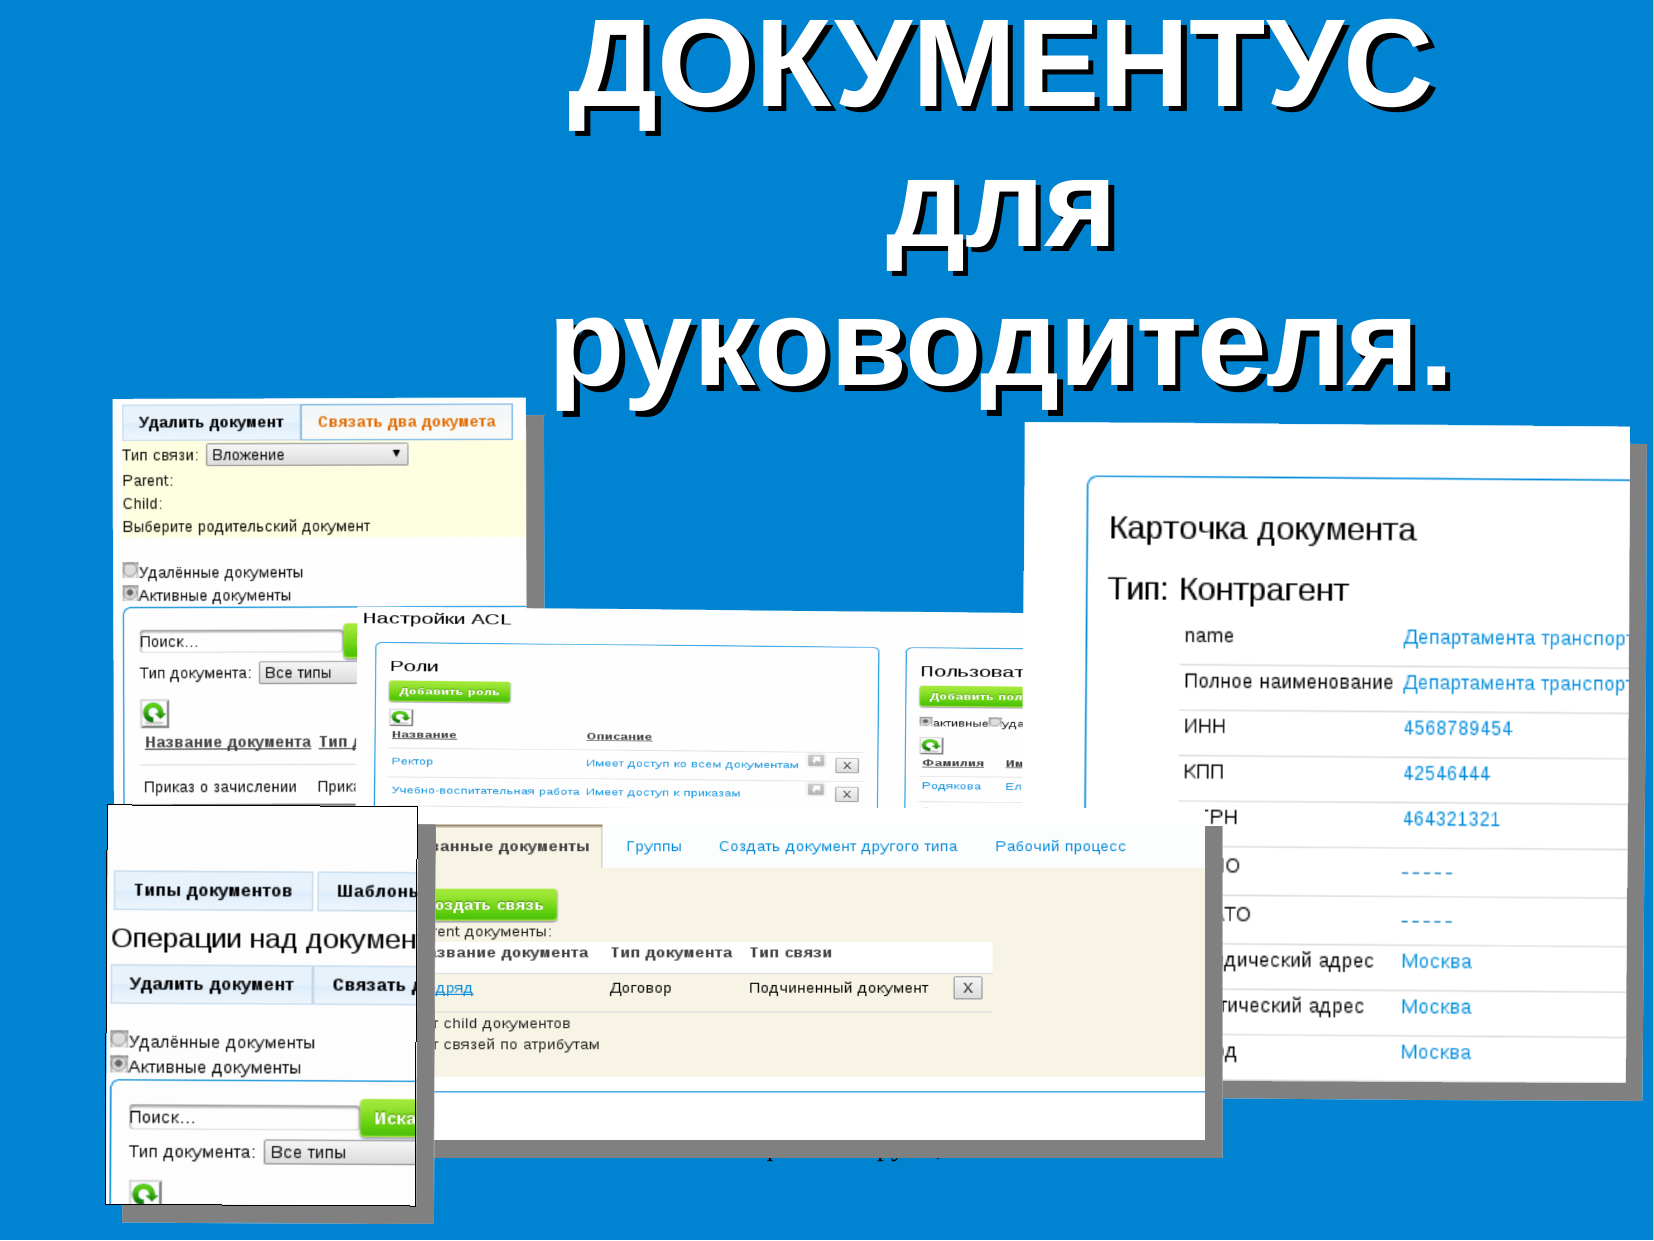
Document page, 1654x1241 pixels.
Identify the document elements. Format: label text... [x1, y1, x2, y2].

picture [105, 397, 1630, 1207]
text_box ДОКУМЕНТУС для руководителя. [480, 0, 1524, 413]
